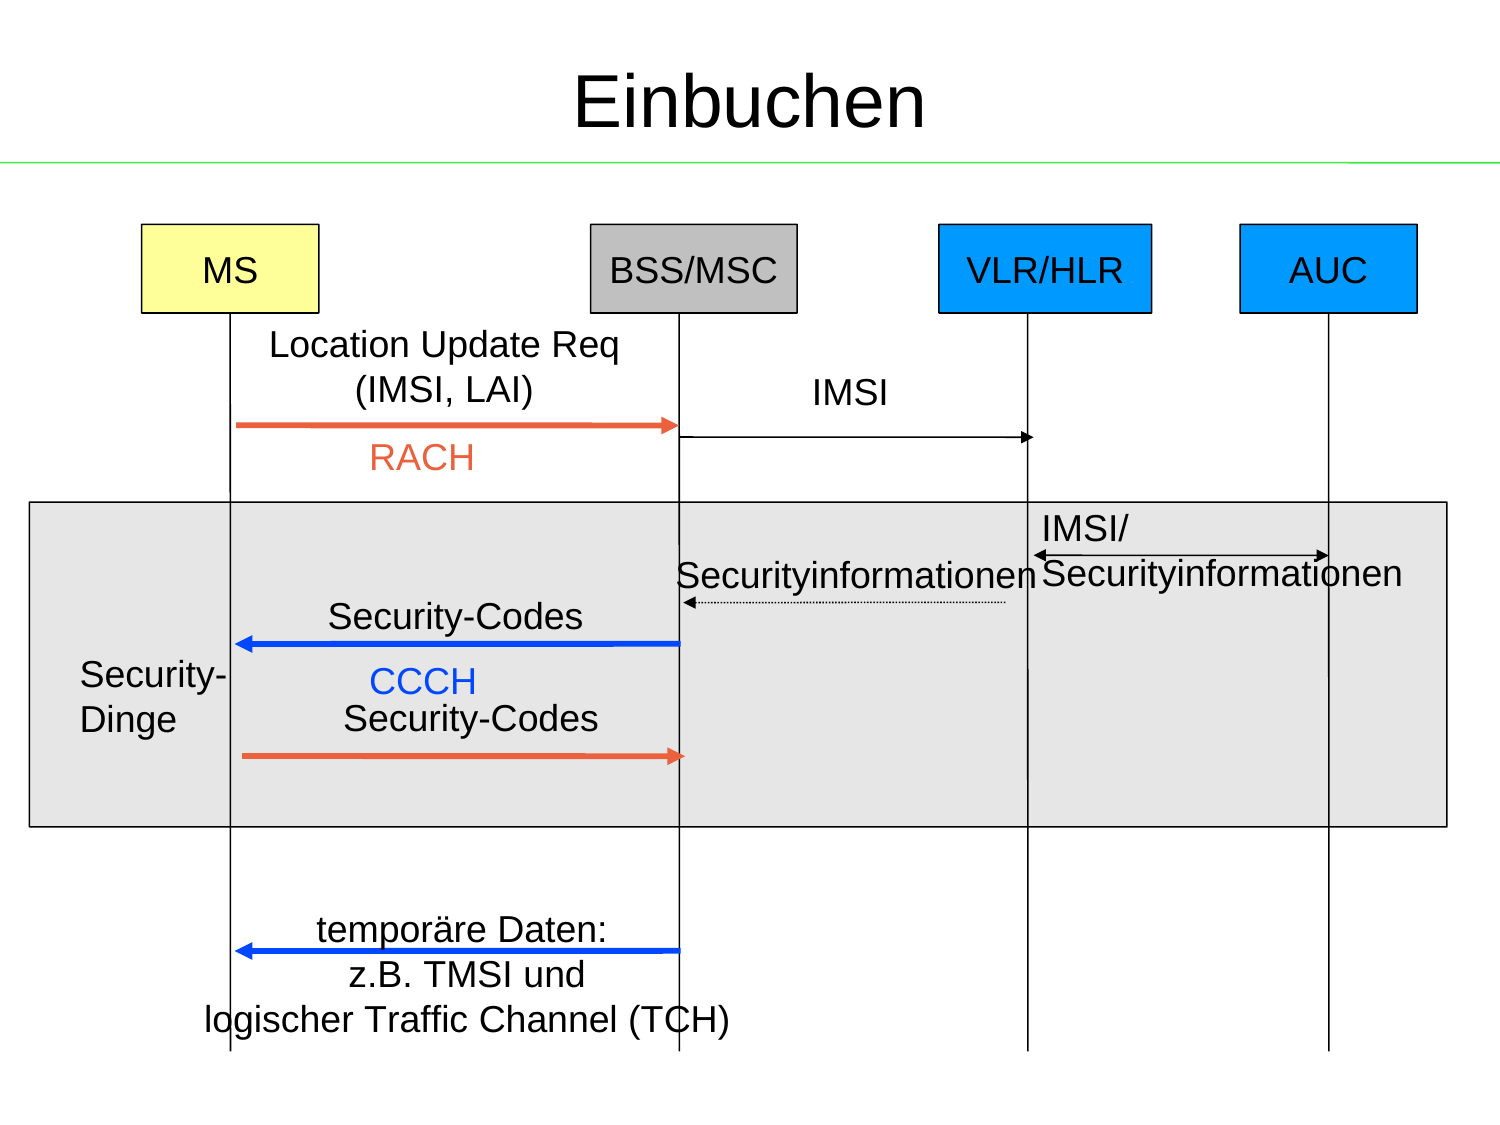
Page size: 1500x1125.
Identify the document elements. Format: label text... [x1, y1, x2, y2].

text_box Security-Codes [312, 584, 598, 645]
text_box [1330, 502, 1447, 827]
text_box [1029, 602, 1328, 827]
text_box IMSI/ Securityinformationen [1026, 496, 1418, 602]
title Einbuchen [75, 49, 1426, 156]
text_box RACH [354, 425, 491, 486]
text_box [681, 502, 1026, 544]
text_box Location Update Req (IMSI, LAI)‏ [253, 312, 635, 419]
text_box IMSI [797, 360, 904, 421]
text_box Security- Dinge [64, 642, 242, 748]
text_box MS [141, 224, 319, 313]
text_box AUC [1240, 224, 1418, 313]
text_box BSS/MSC [590, 224, 798, 313]
text_box CCCH [354, 649, 493, 686]
text_box Security-Codes [328, 686, 614, 747]
text_box VLR/HLR [938, 224, 1152, 313]
text_box [29, 502, 229, 827]
text_box [232, 502, 678, 642]
text_box Securityinformationen [660, 544, 1052, 604]
text_box temporäre Daten: z.B. TMSI und logischer Traffic Channel (TCH)‏ [189, 897, 746, 1048]
text_box [232, 647, 678, 827]
text_box [681, 604, 1027, 827]
